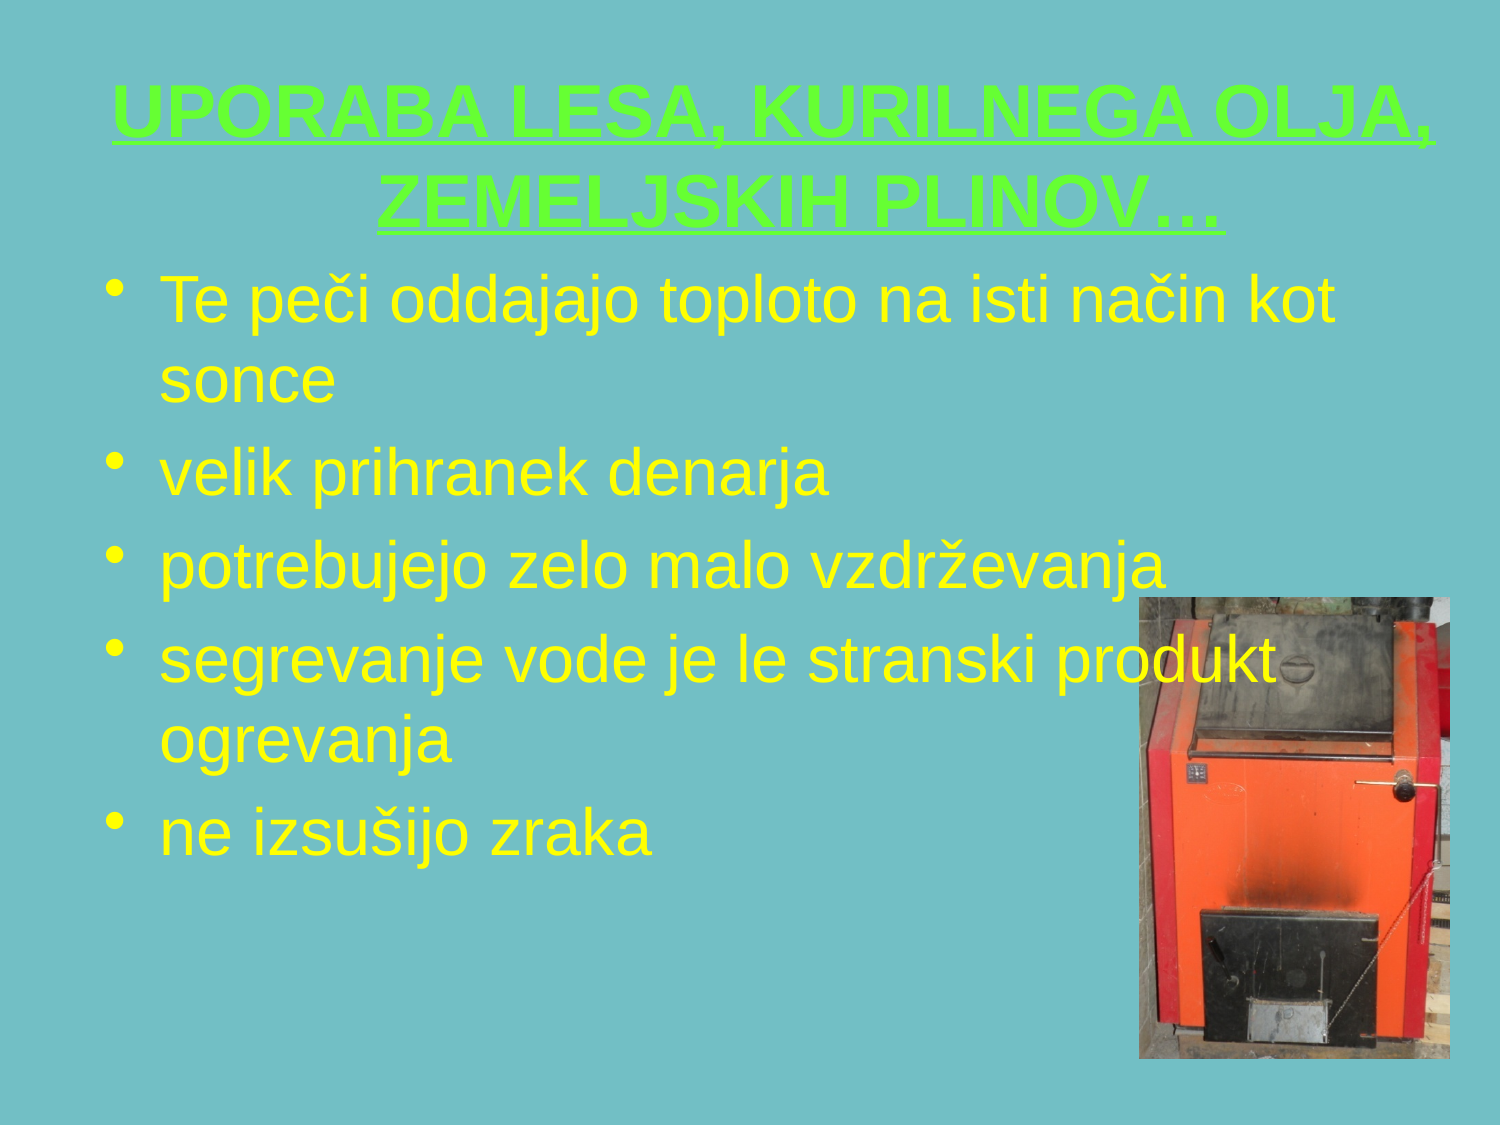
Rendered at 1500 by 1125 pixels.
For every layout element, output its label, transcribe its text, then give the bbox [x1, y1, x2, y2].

list UPORABA LESA, KURILNEGA OLJA, ZEMELJSKIH PLINOV… Te peči oddajajo toploto na isti način kot sonce velik prihranek denarja potrebujejo zelo malo vzdrževanja segrevanje vode je le stranski produkt ogrevanja ne izsušijo zraka [88, 54, 1459, 1083]
